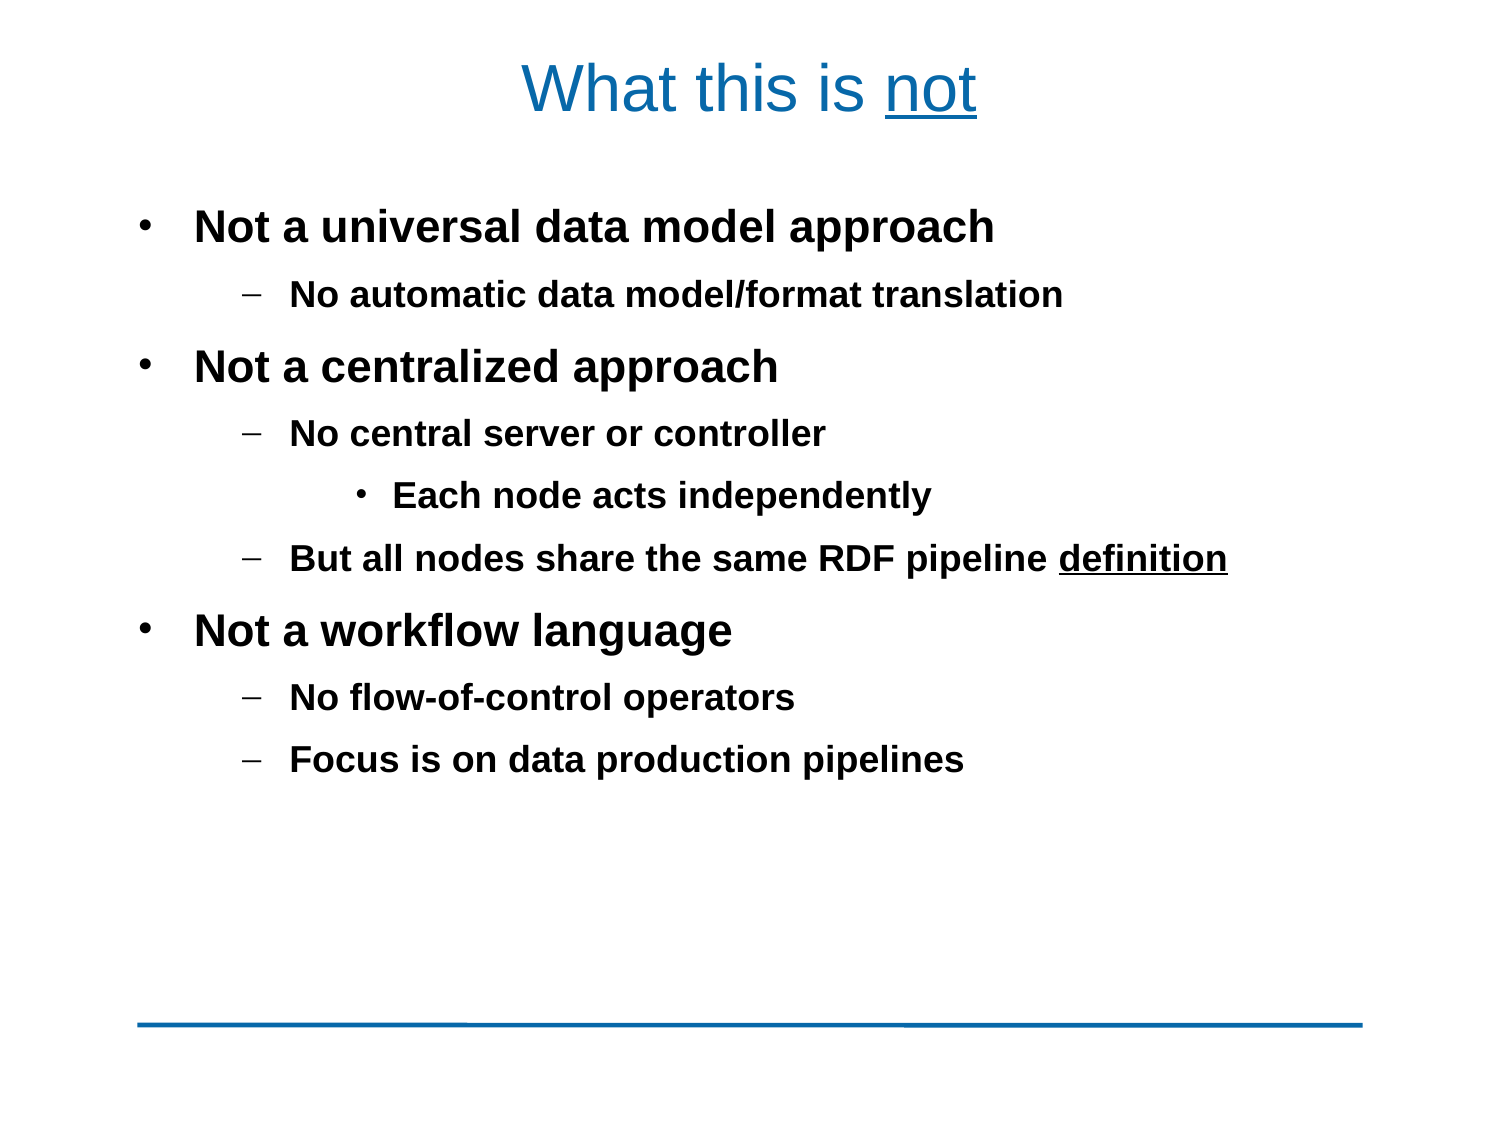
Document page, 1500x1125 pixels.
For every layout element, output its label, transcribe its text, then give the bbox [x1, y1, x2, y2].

title What this is not [0, 6, 1500, 149]
list Not a universal data model approach No automatic data model/format translation Not a centralized approach No central server or controller Each node acts independently But all nodes share the same RDF pipeline definition Not a workflow language No flow-of-control operators Focus is on data production pipelines [115, 179, 1387, 1005]
